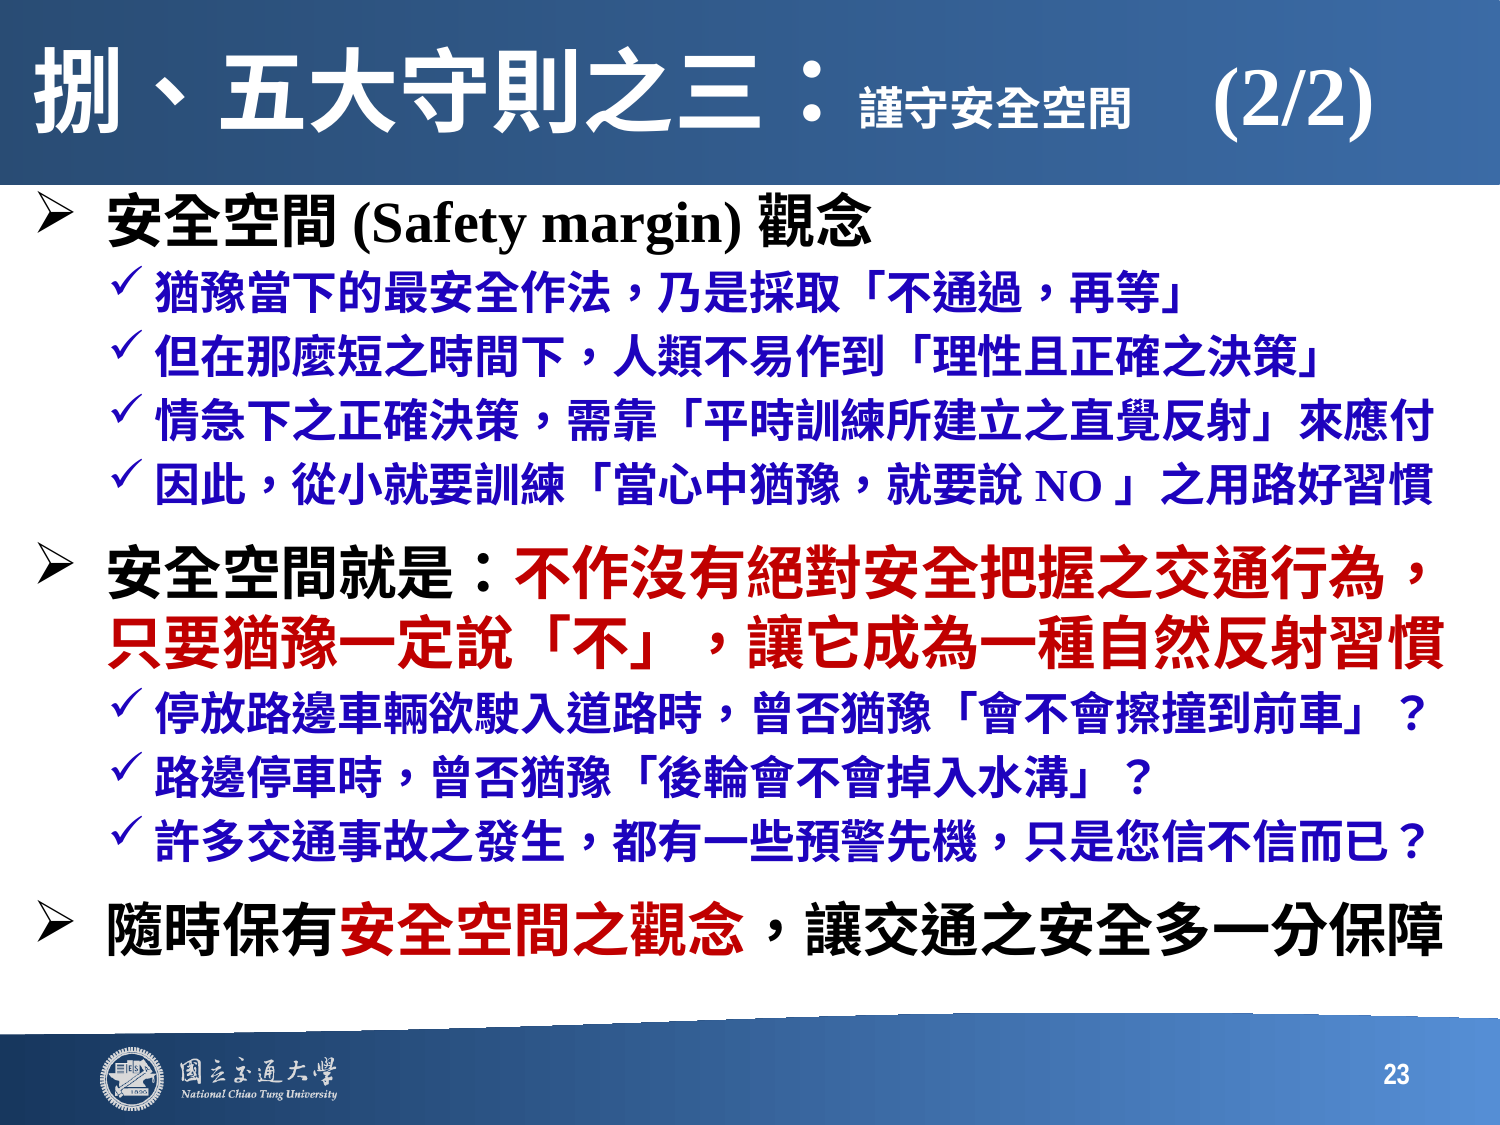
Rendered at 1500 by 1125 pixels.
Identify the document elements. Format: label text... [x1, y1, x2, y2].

title 捌、五大守則之三：謹守安全空間 (2/2) [17, 0, 1483, 177]
slide_number <編號> [1074, 1042, 1425, 1103]
list 安全空間(Safety margin)觀念 猶豫當下的最安全作法，乃是採取「不通過，再等」 但在那麼短之時間下，人類不易作到「理性且正確之決策」 情急下之正確決策，需靠「平時訓練所建立之直覺反射」來應付 因此，從小就要訓練「當心中猶豫，就要說NO」之用路好習慣 安全空間就是：不作沒有絕對安全把握之交通行為，只要猶豫一定說「不」，讓它成為一種自然反射習慣 停放路邊車輛欲駛入道路時，曾否猶豫「會不會擦撞到前車」？ 路邊停車時，曾否猶豫「後輪會不會掉入水溝」？ 許多交通事故之發生，都有一些預警先機，只是您信不信而已？ 隨時保有安全空間之觀念，讓交通之安全多一分保障 [17, 176, 1495, 1012]
